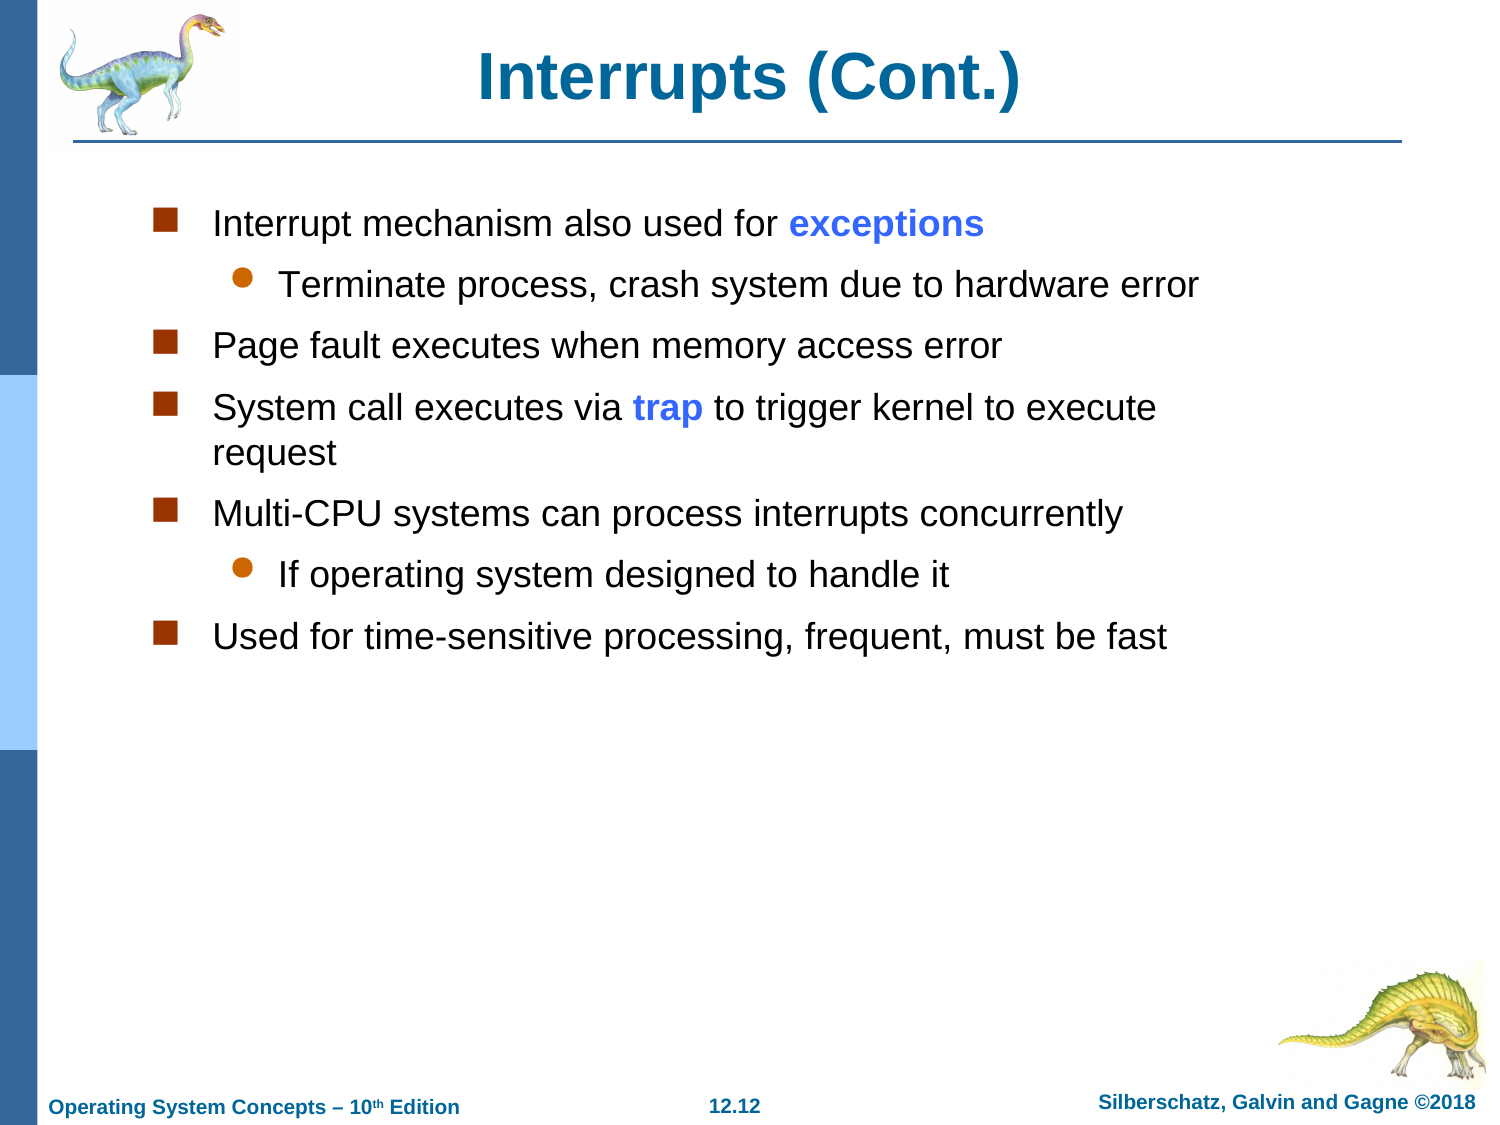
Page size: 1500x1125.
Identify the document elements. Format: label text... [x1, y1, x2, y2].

list Interrupt mechanism also used for exceptions Terminate process, crash system due to hardware error Page fault executes when memory access error System call executes via trap to trigger kernel to execute request Multi-CPU systems can process interrupts concurrently If operating system designed to handle it Used for time-sensitive processing, frequent, must be fast [141, 191, 1268, 935]
title Interrupts (Cont.) [75, 25, 1426, 121]
picture [1275, 959, 1486, 1090]
picture [1415, 1094, 1423, 1099]
picture [46, 0, 243, 149]
